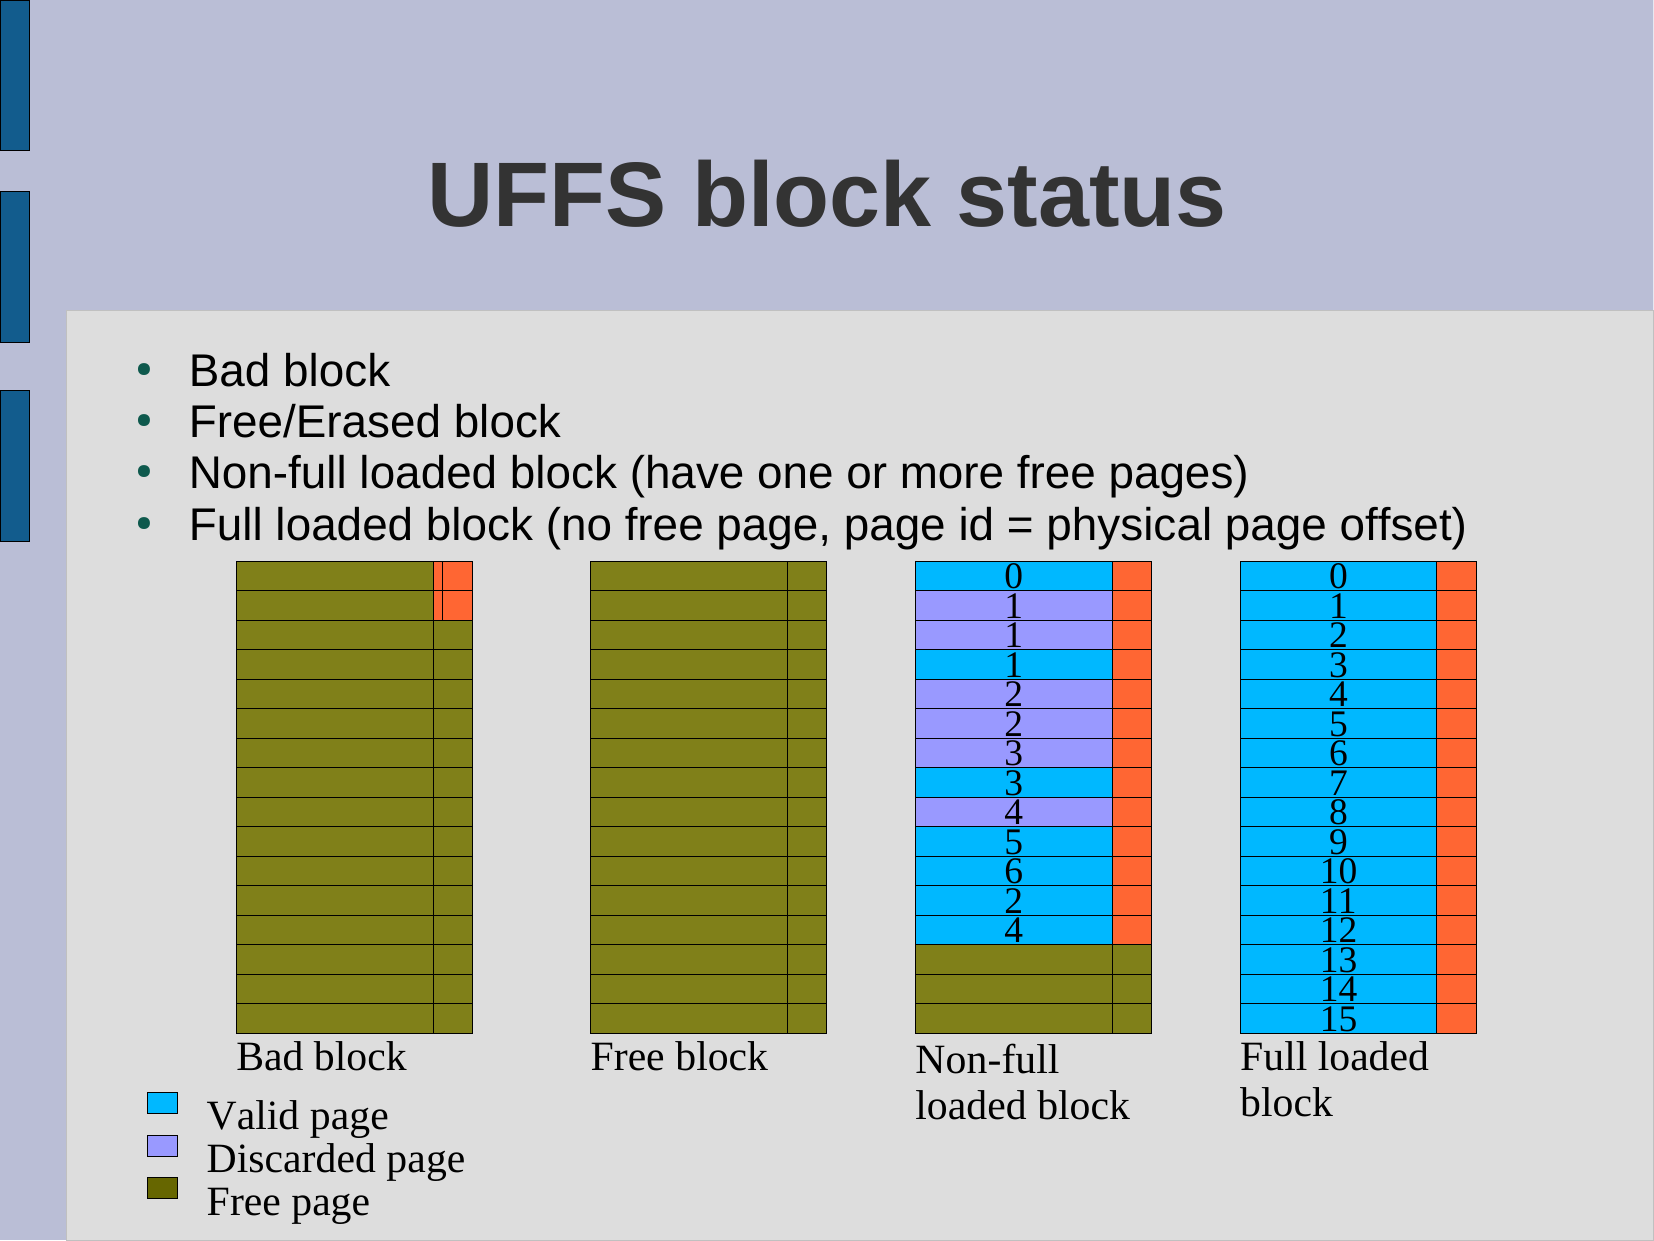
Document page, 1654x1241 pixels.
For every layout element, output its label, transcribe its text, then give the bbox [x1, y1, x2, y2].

list Bad block Free/Erased block Non-full loaded block (have one or more free pages) Full loaded block (no free page, page id = physical page offset) [118, 344, 1531, 562]
text_box 3 [915, 738, 1112, 767]
text_box 4 [915, 797, 1112, 826]
text_box 1 [1240, 591, 1436, 620]
text_box 3 [915, 767, 1112, 797]
text_box 14 [1240, 974, 1436, 1003]
text_box Bad block [236, 1033, 473, 1081]
text_box Discarded page [206, 1135, 591, 1183]
text_box 13 [1240, 944, 1436, 974]
text_box Non-full loaded block [915, 1036, 1152, 1131]
text_box [147, 1135, 178, 1157]
text_box [590, 561, 827, 1033]
text_box 9 [1240, 826, 1436, 857]
text_box 5 [1240, 708, 1436, 738]
text_box Free page [206, 1177, 532, 1225]
text_box 1 [915, 649, 1112, 679]
text_box 1 [915, 620, 1112, 649]
text_box [1436, 561, 1477, 1033]
text_box 6 [915, 857, 1112, 885]
text_box 15 [1240, 1003, 1436, 1033]
text_box 1 [915, 591, 1112, 620]
text_box [236, 561, 473, 1033]
text_box 12 [1240, 915, 1436, 944]
text_box [147, 1092, 178, 1114]
text_box 6 [1240, 738, 1436, 767]
text_box 0 [1240, 561, 1436, 591]
text_box 2 [915, 708, 1112, 738]
text_box 3 [1240, 649, 1436, 679]
text_box 4 [915, 915, 1112, 944]
text_box 2 [1240, 620, 1436, 649]
text_box 8 [1240, 797, 1436, 826]
text_box 4 [1240, 679, 1436, 708]
text_box 7 [1240, 767, 1436, 797]
text_box Full loaded block [1240, 1033, 1477, 1128]
text_box 11 [1240, 885, 1436, 915]
text_box Free block [590, 1033, 827, 1081]
text_box Valid page [206, 1092, 562, 1135]
text_box [915, 561, 1152, 1034]
text_box 10 [1240, 857, 1436, 885]
text_box 2 [915, 679, 1112, 708]
text_box 5 [915, 826, 1112, 857]
text_box [147, 1177, 178, 1199]
text_box 2 [915, 885, 1112, 915]
text_box 0 [915, 561, 1112, 591]
title UFFS block status [121, 91, 1534, 299]
